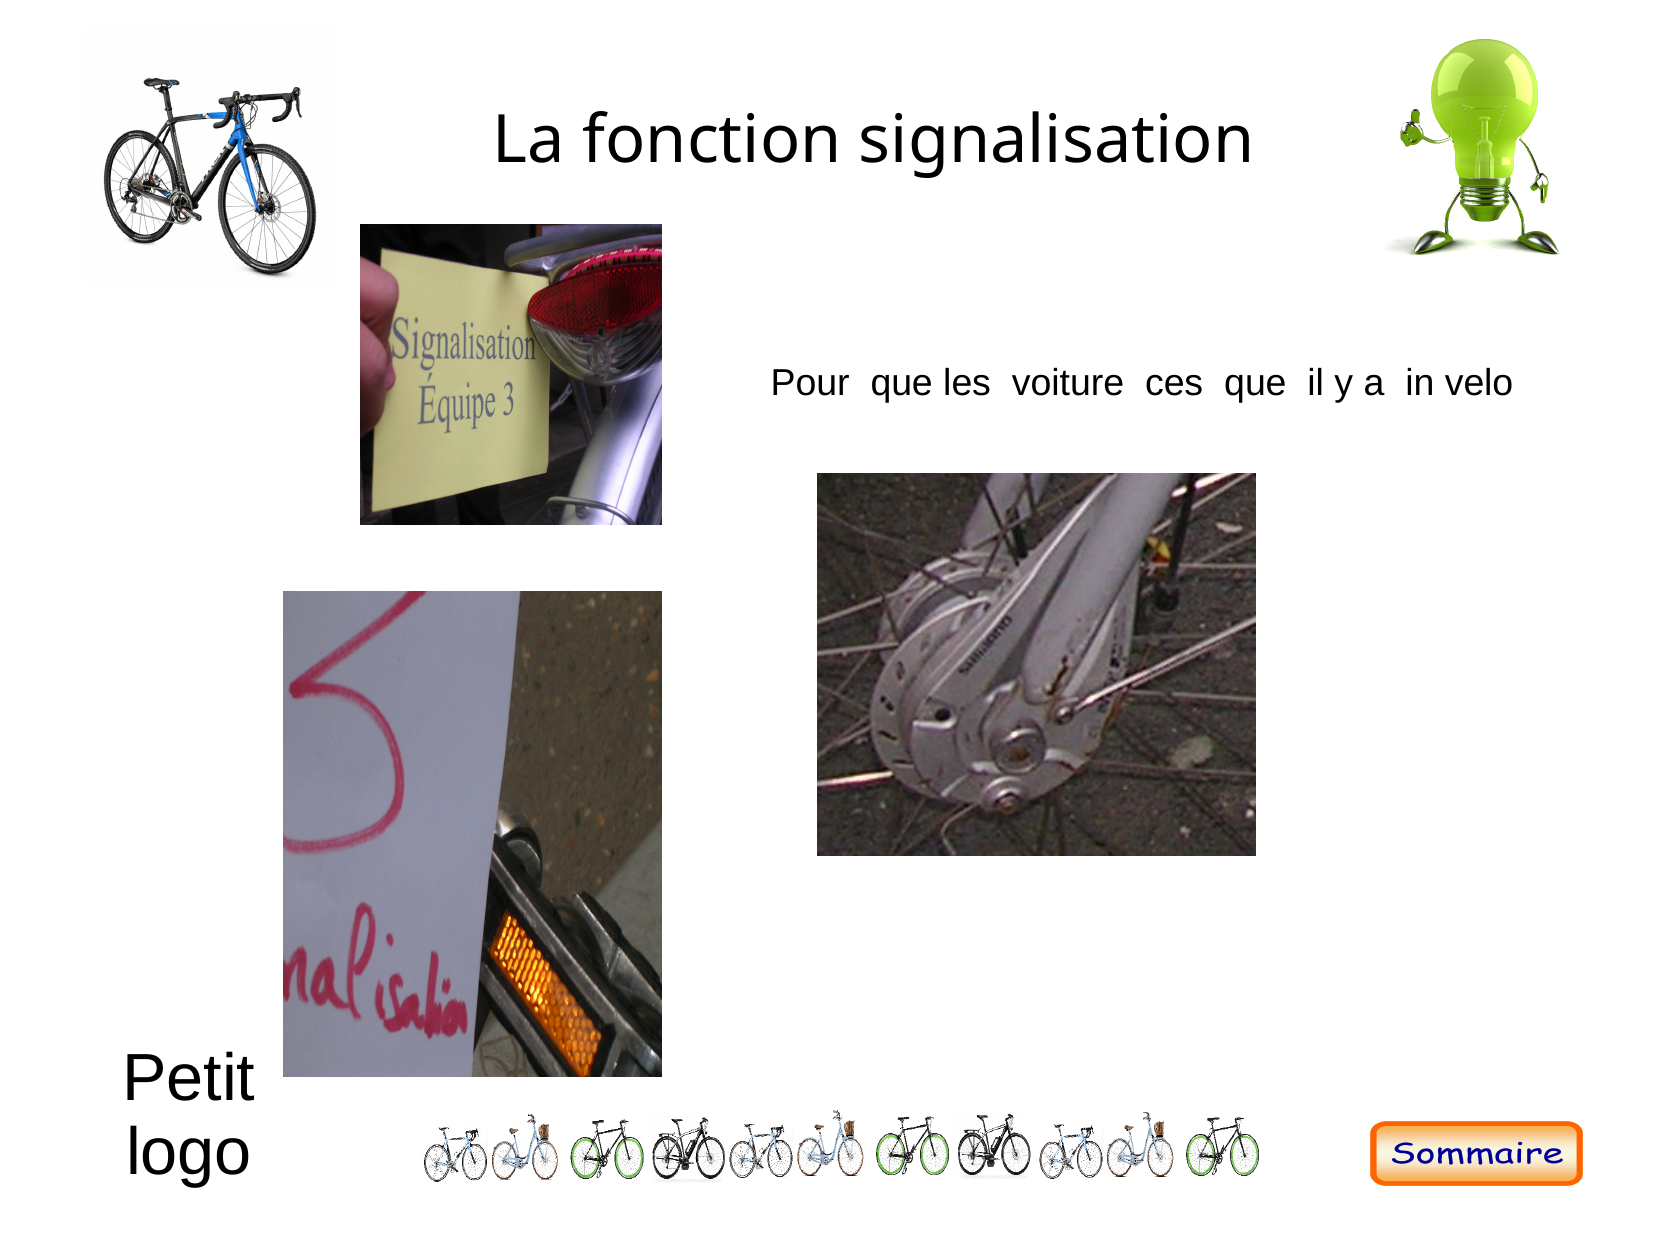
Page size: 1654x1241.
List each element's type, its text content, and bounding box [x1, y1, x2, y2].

text_box Petit logo [82, 1039, 296, 1190]
picture [82, 28, 338, 284]
text_box Pour que les voiture ces que il y a in velo [755, 354, 1529, 412]
title La fonction signalisation [425, 44, 1323, 230]
picture [422, 1110, 1264, 1187]
picture [817, 473, 1256, 856]
picture [1348, 27, 1619, 272]
picture [1370, 1121, 1583, 1186]
picture [283, 591, 662, 1077]
picture [360, 224, 662, 525]
